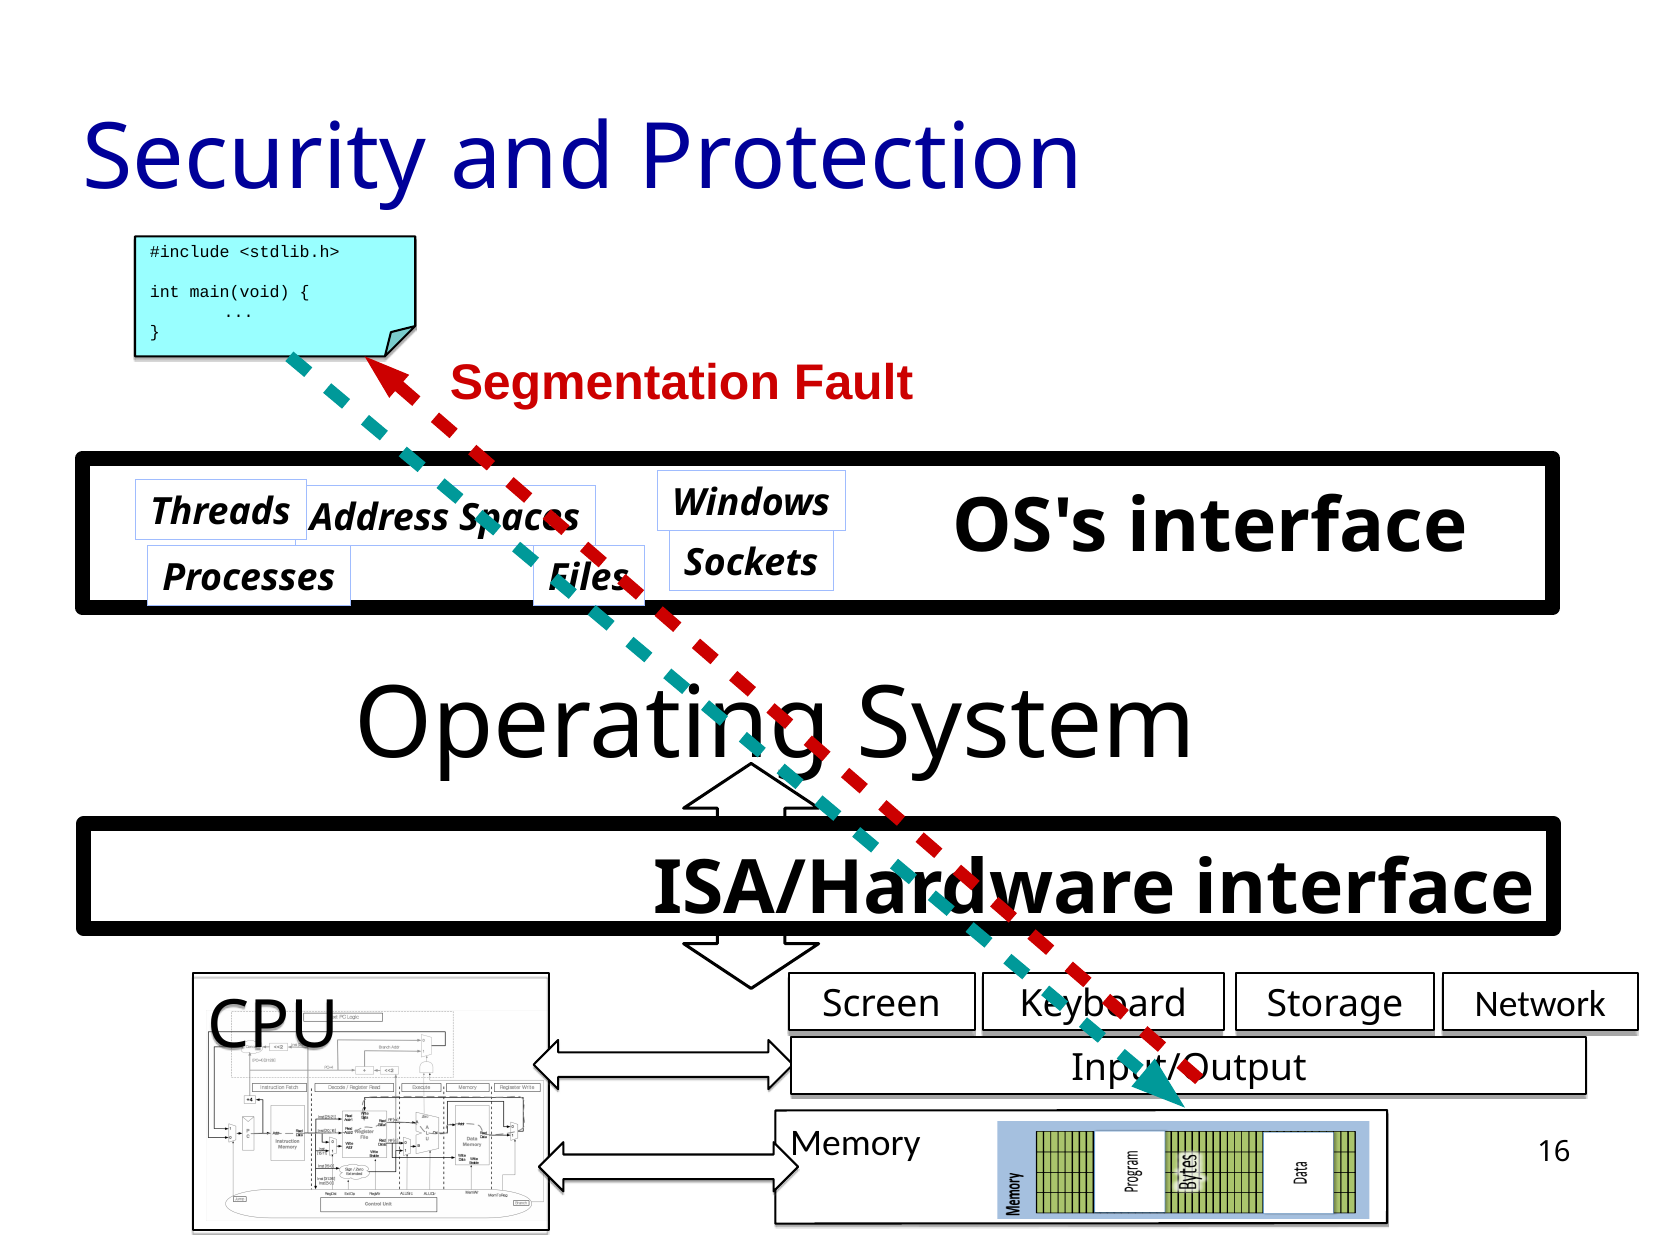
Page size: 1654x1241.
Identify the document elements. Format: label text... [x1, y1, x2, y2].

text_box [82, 458, 1553, 608]
text_box OS's interface [937, 464, 1583, 567]
text_box Keyboard [982, 973, 1224, 1031]
text_box Memory [775, 1110, 1388, 1224]
text_box Sockets [669, 530, 834, 591]
title Security and Protection [82, 49, 1571, 257]
text_box Processes [147, 545, 351, 606]
text_box ISA/Hardware interface [638, 826, 1569, 929]
text_box Windows [657, 470, 846, 531]
text_box Operating System [293, 643, 1258, 776]
picture [997, 1121, 1370, 1219]
text_box Storage [1236, 973, 1434, 1031]
text_box Threads [135, 479, 307, 540]
text_box [538, 1142, 799, 1192]
text_box Network [1442, 973, 1638, 1031]
text_box Segmentation Fault [435, 346, 1021, 418]
text_box Files [533, 545, 645, 606]
text_box Input/Output [791, 1037, 1587, 1095]
text_box Address Spaces [295, 485, 596, 546]
text_box #include <stdlib.h> int main(void) { ... } [135, 236, 416, 357]
text_box [83, 763, 896, 929]
text_box [533, 1040, 791, 1090]
text_box CPU [192, 973, 549, 1230]
text_box [683, 929, 819, 989]
text_box Screen [788, 973, 975, 1031]
